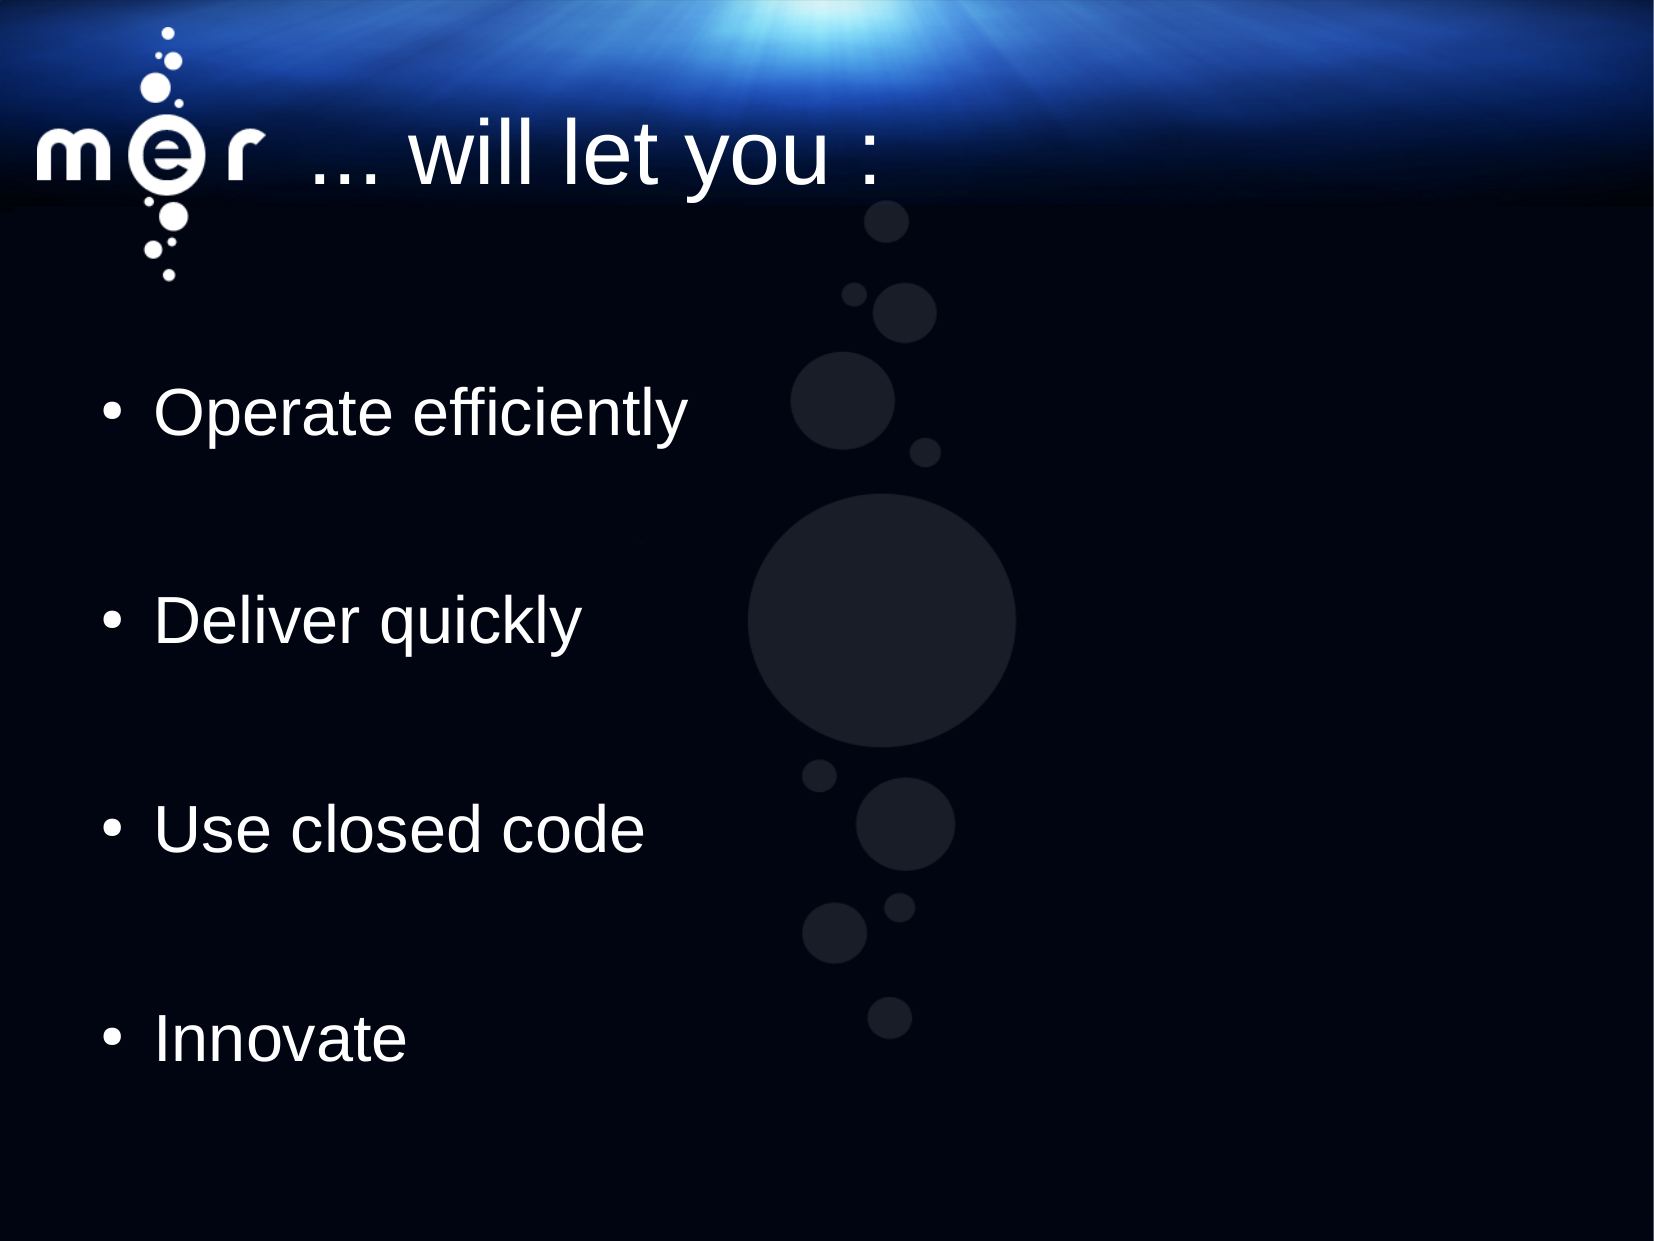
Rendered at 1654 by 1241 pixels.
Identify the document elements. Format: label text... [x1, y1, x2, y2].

picture [0, 0, 1654, 1241]
list Operate efficiently Deliver quickly Use closed code Innovate [82, 375, 1571, 1109]
title ... will let you : [307, 49, 1571, 257]
